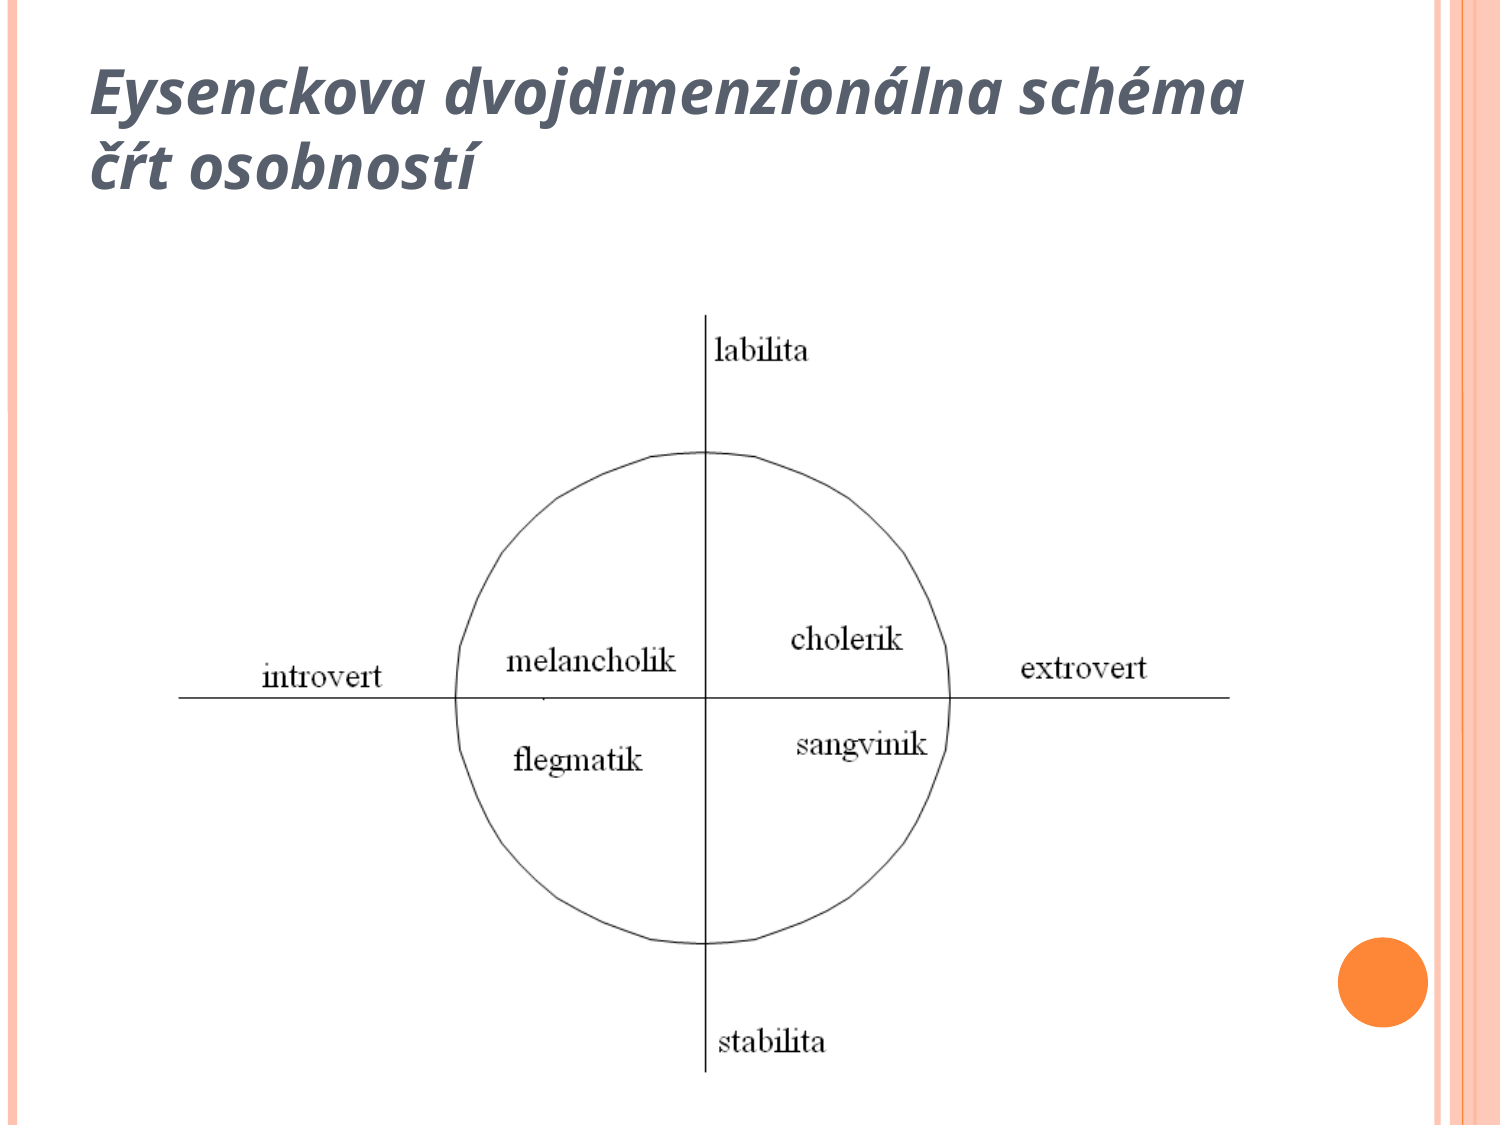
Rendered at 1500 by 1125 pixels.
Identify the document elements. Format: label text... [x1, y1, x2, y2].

title Eysenckova dvojdimenzionálna schéma čŕt osobností [75, 45, 1300, 233]
picture [147, 262, 1282, 1097]
